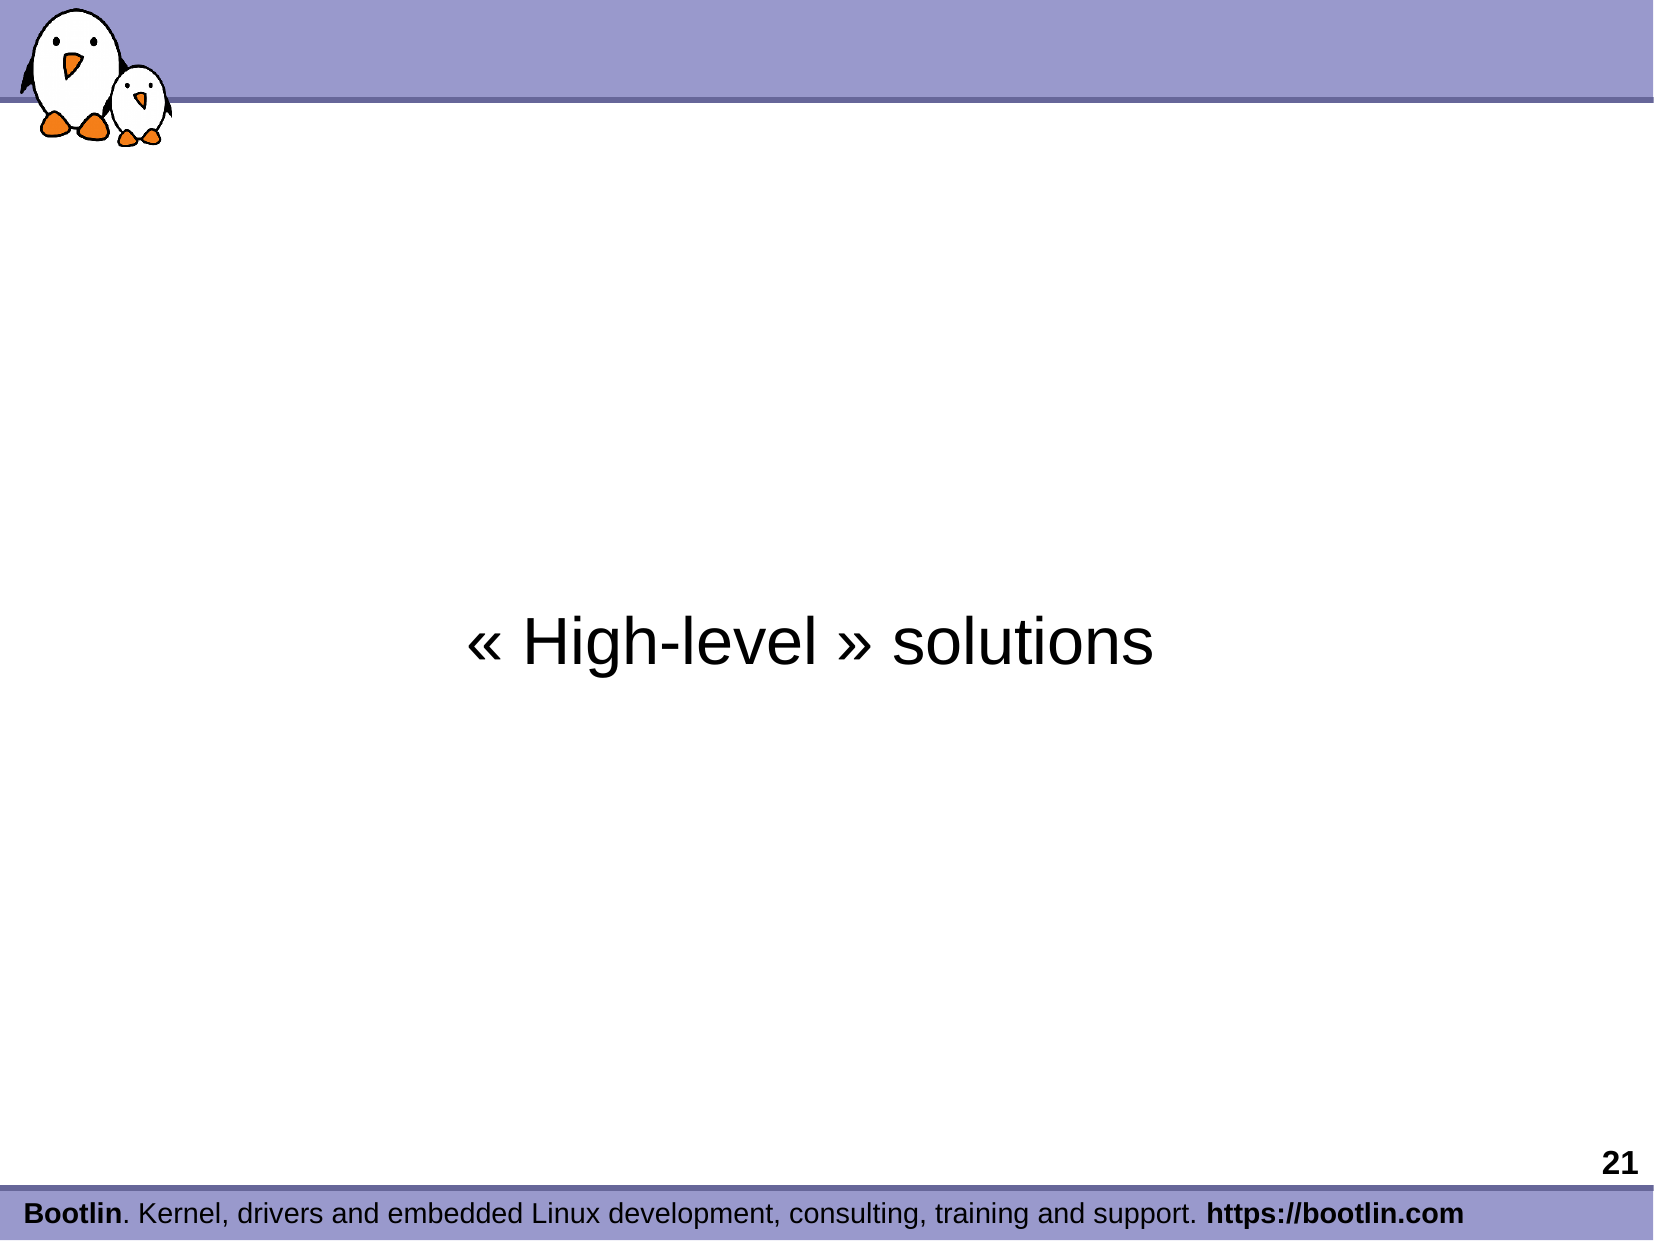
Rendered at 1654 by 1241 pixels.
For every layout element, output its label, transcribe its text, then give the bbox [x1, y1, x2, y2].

subtitle « High-level » solutions [105, 216, 1518, 1066]
picture [20, 8, 172, 147]
